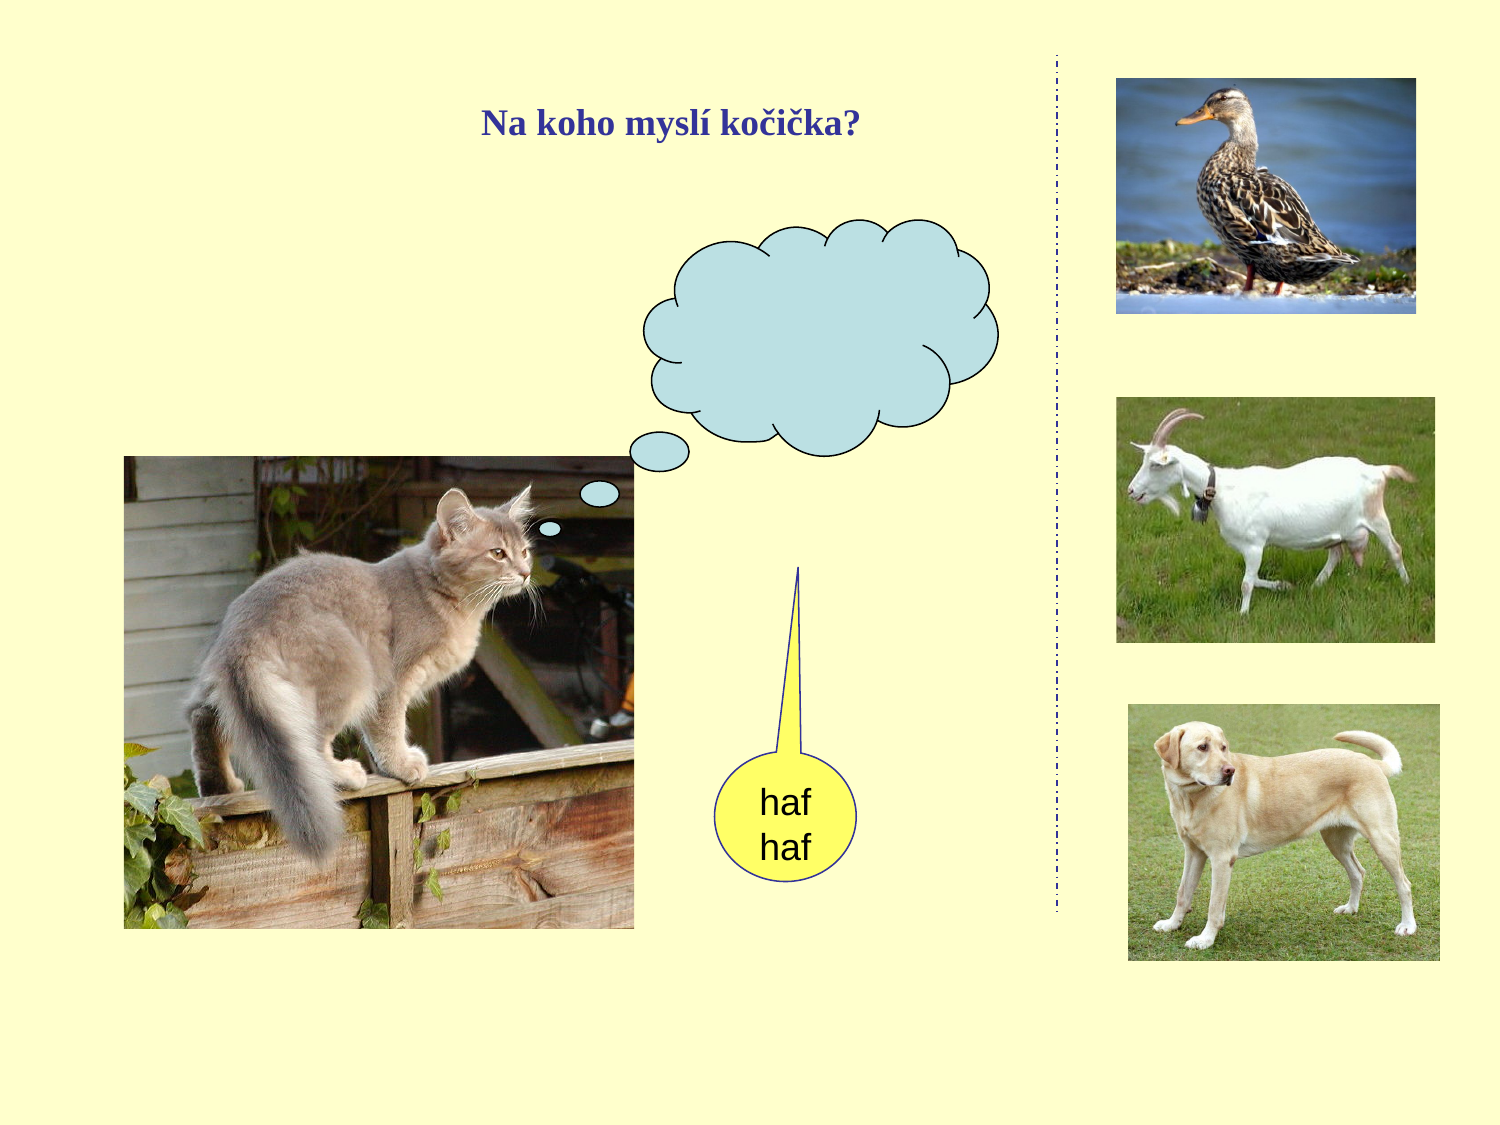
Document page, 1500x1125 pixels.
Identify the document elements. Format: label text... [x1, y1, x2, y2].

text_box [630, 432, 690, 472]
text_box [538, 521, 562, 537]
text_box [643, 220, 999, 457]
picture [123, 456, 635, 929]
text_box [579, 480, 620, 508]
text_box Na koho myslí kočička? [466, 90, 877, 151]
text_box haf haf [714, 566, 857, 882]
picture [1116, 78, 1417, 315]
picture [1116, 397, 1436, 643]
picture [1128, 704, 1440, 961]
